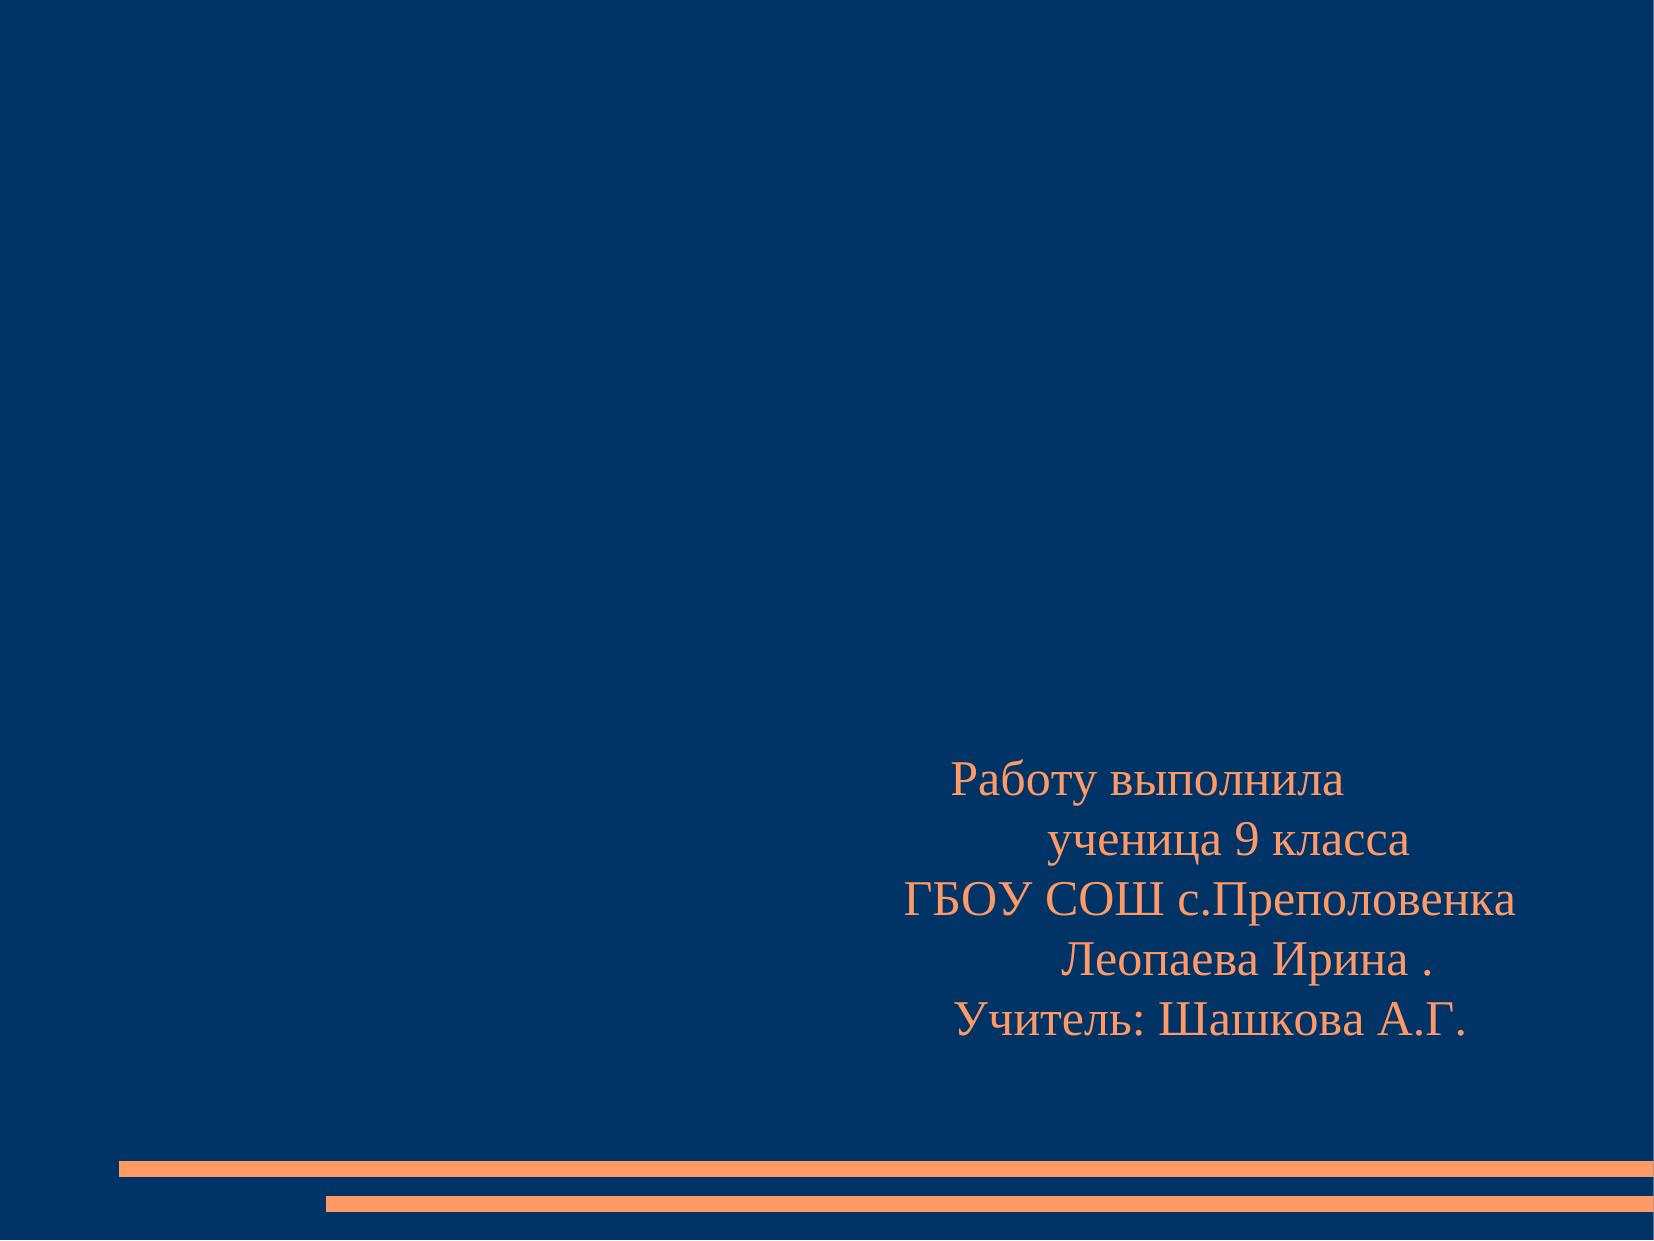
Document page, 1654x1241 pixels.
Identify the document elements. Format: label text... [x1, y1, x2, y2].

list Работу выполнила ученица 9 класса ГБОУ СОШ с.Преполовенка Леопаева Ирина . Учитель: Шашкова А.Г. [858, 745, 1562, 1132]
